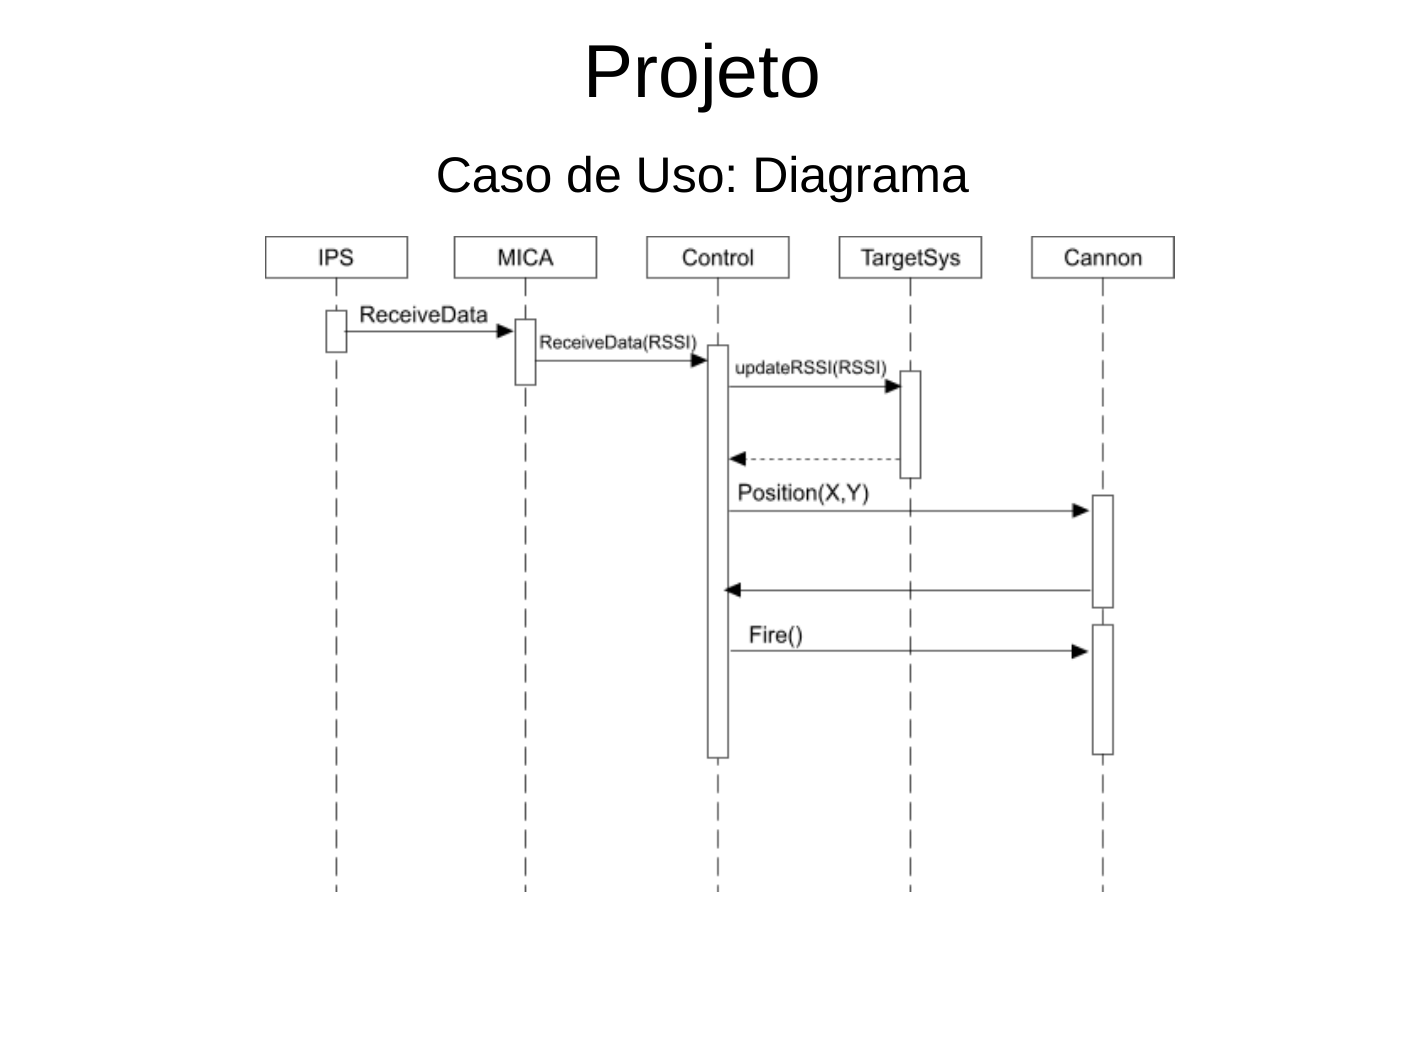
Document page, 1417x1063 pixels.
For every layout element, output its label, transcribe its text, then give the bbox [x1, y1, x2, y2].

text_box Projeto [59, 29, 1359, 143]
picture [265, 236, 1175, 892]
text_box Caso de Uso: Diagrama [59, 147, 1359, 224]
